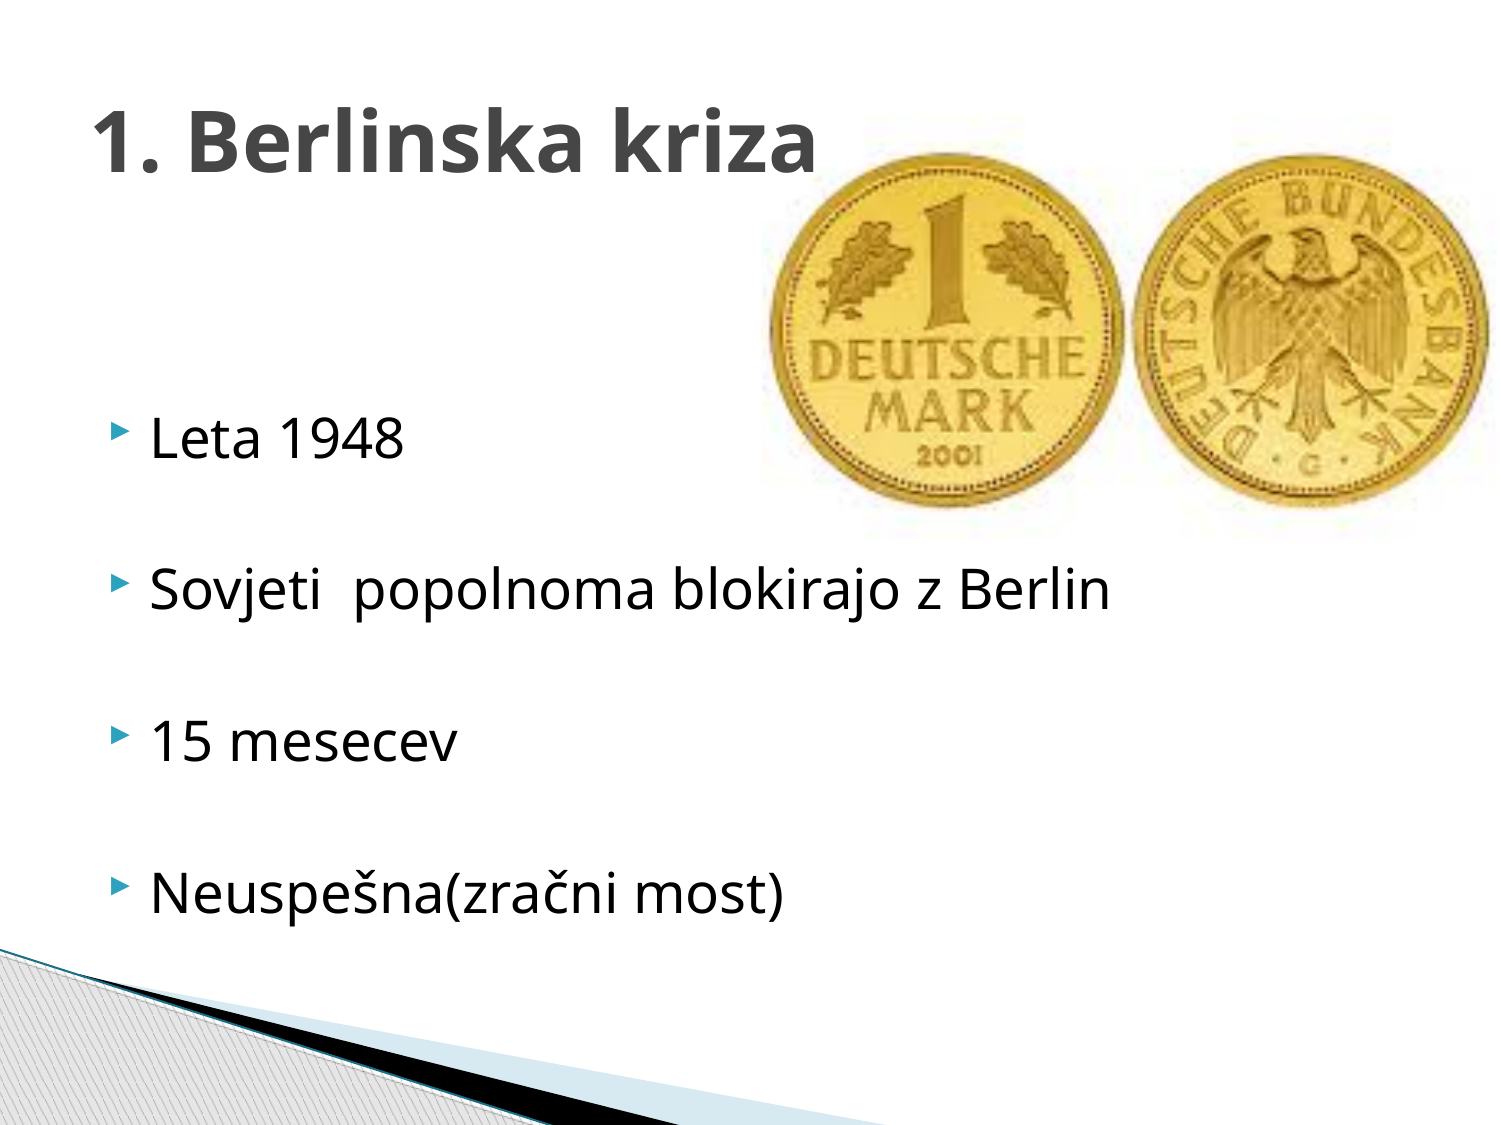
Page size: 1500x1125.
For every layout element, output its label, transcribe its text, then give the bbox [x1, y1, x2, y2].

picture [761, 0, 1500, 699]
list Leta 1948 Sovjeti popolnoma blokirajo z Berlin 15 mesecev Neuspešna(zračni most) [75, 242, 1425, 986]
title 1. Berlinska kriza [75, 45, 1425, 233]
